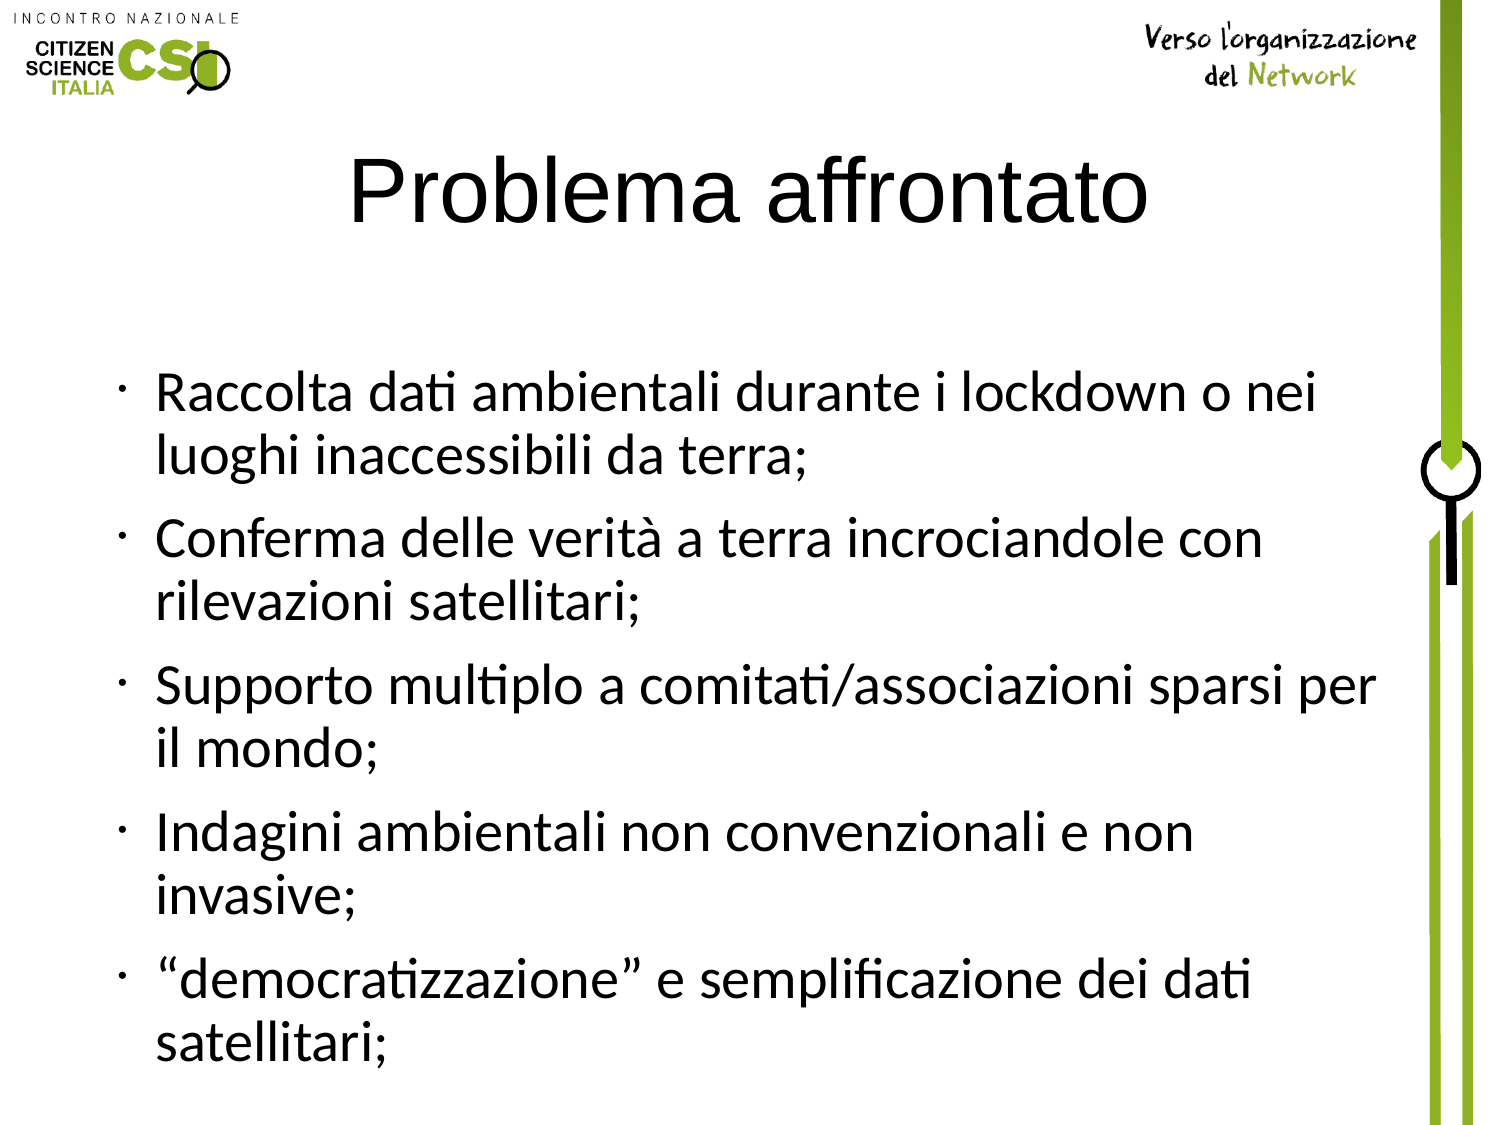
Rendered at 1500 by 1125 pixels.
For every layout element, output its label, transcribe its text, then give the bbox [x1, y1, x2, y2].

picture [5, 12, 247, 24]
list Raccolta dati ambientali durante i lockdown o nei luoghi inaccessibili da terra; Conferma delle verità a terra incrociandole con rilevazioni satellitari; Supporto multiplo a comitati/associazioni sparsi per il mondo; Indagini ambientali non convenzionali e non invasive; “democratizzazione” e semplificazione dei dati satellitari; [103, 353, 1397, 1068]
title Problema affrontato [103, 136, 1397, 353]
picture [1140, 0, 1482, 1125]
picture [18, 37, 238, 97]
